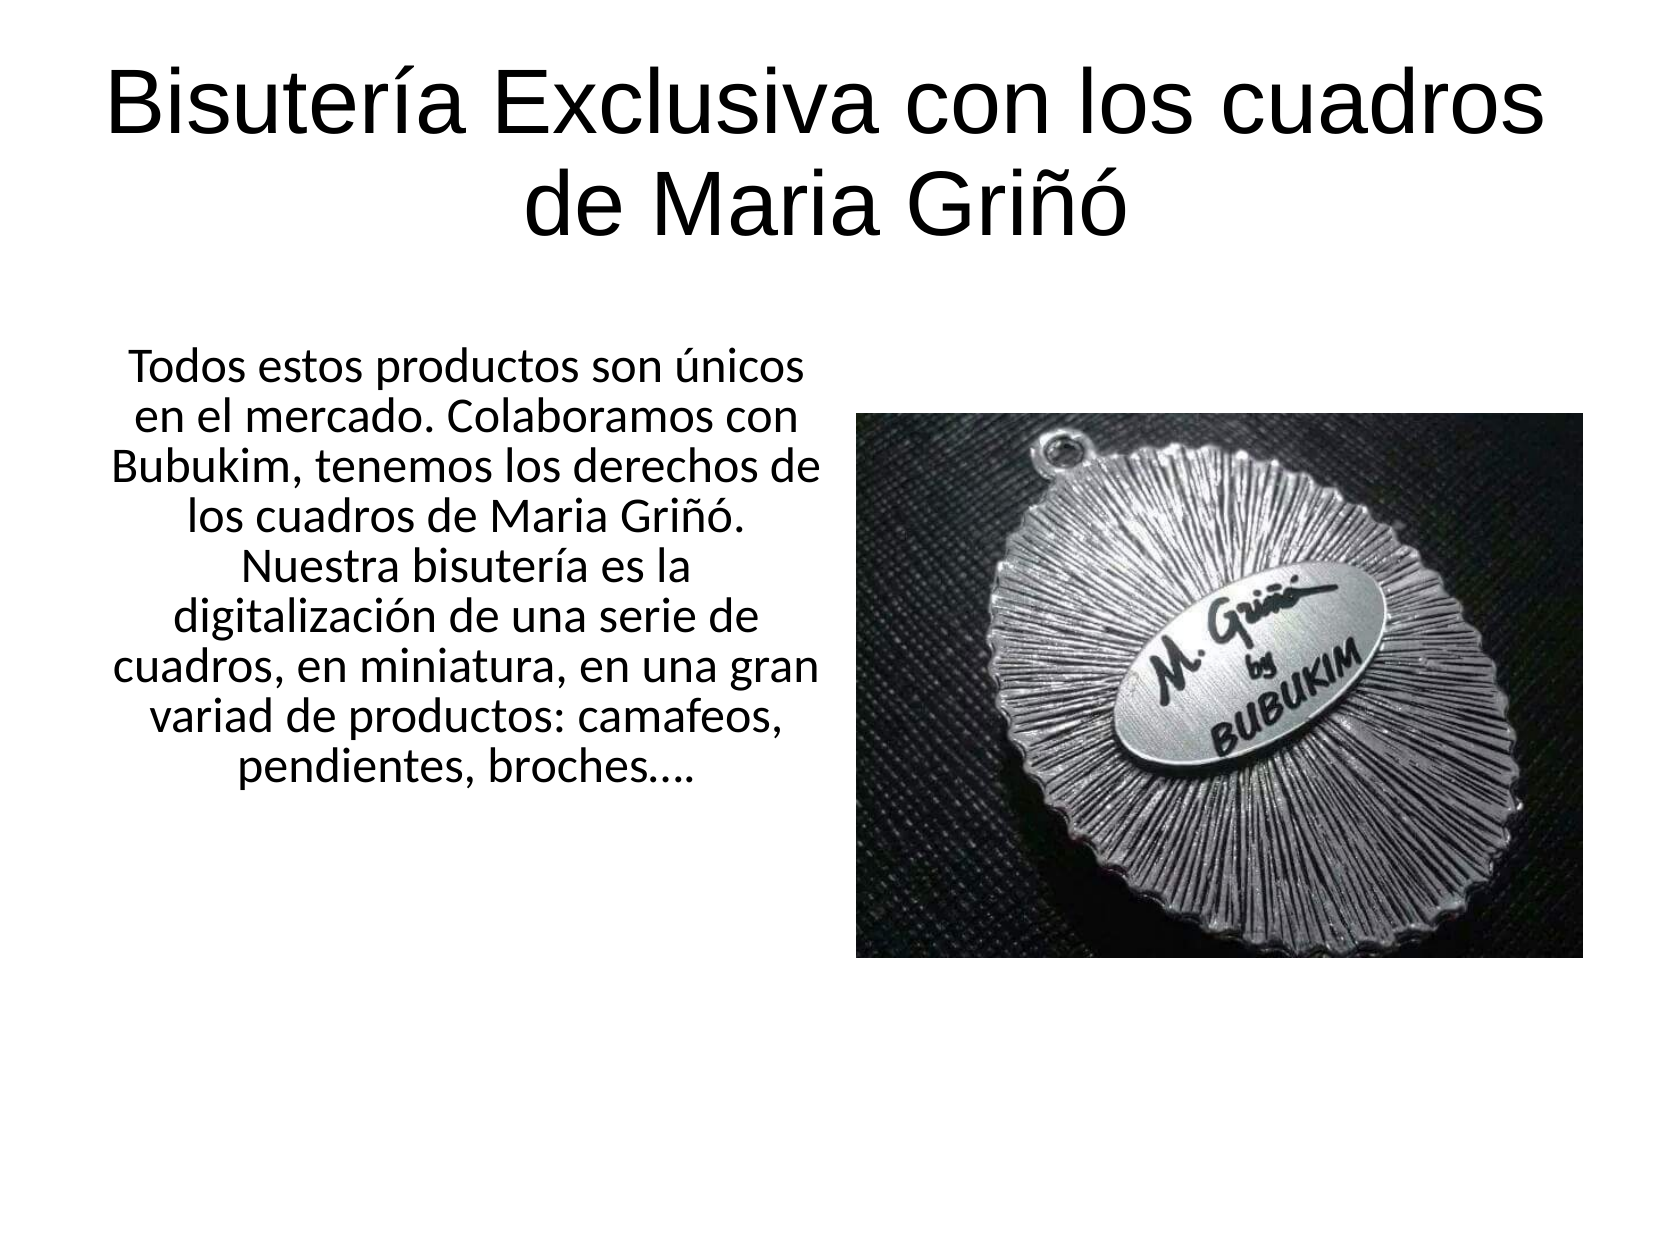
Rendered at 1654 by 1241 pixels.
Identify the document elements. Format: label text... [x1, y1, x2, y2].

title Bisutería Exclusiva con los cuadros de Maria Griñó [82, 49, 1571, 257]
picture [856, 413, 1583, 959]
text_box Todos estos productos son únicos en el mercado. Colaboramos con Bubukim, tenemos los derechos de los cuadros de Maria Griñó. Nuestra bisutería es la digitalización de una serie de cuadros, en miniatura, en una gran variad de productos: camafeos, pendientes, broches…. [88, 295, 845, 1241]
